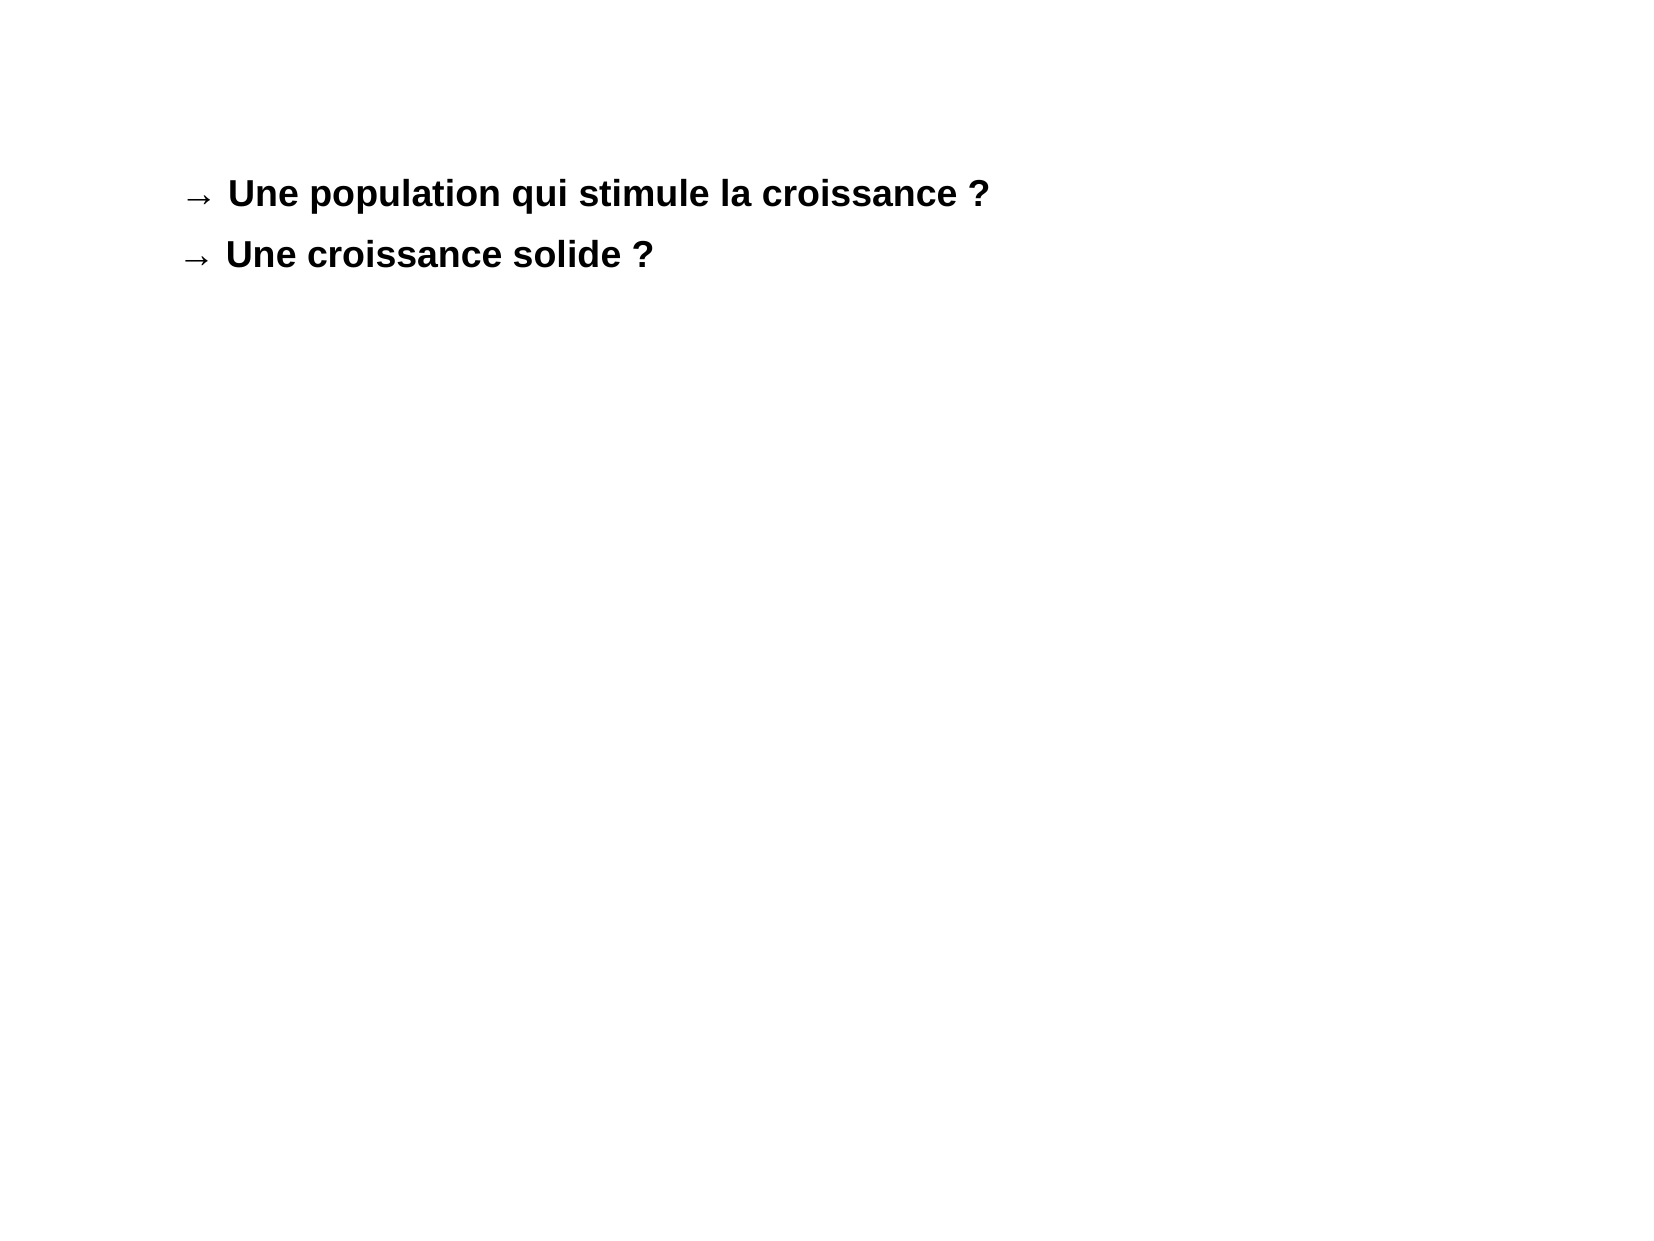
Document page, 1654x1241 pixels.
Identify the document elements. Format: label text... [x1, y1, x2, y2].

text_box → Une croissance solide ? [163, 226, 671, 285]
text_box → Une population qui stimule la croissance ? [165, 165, 1007, 224]
